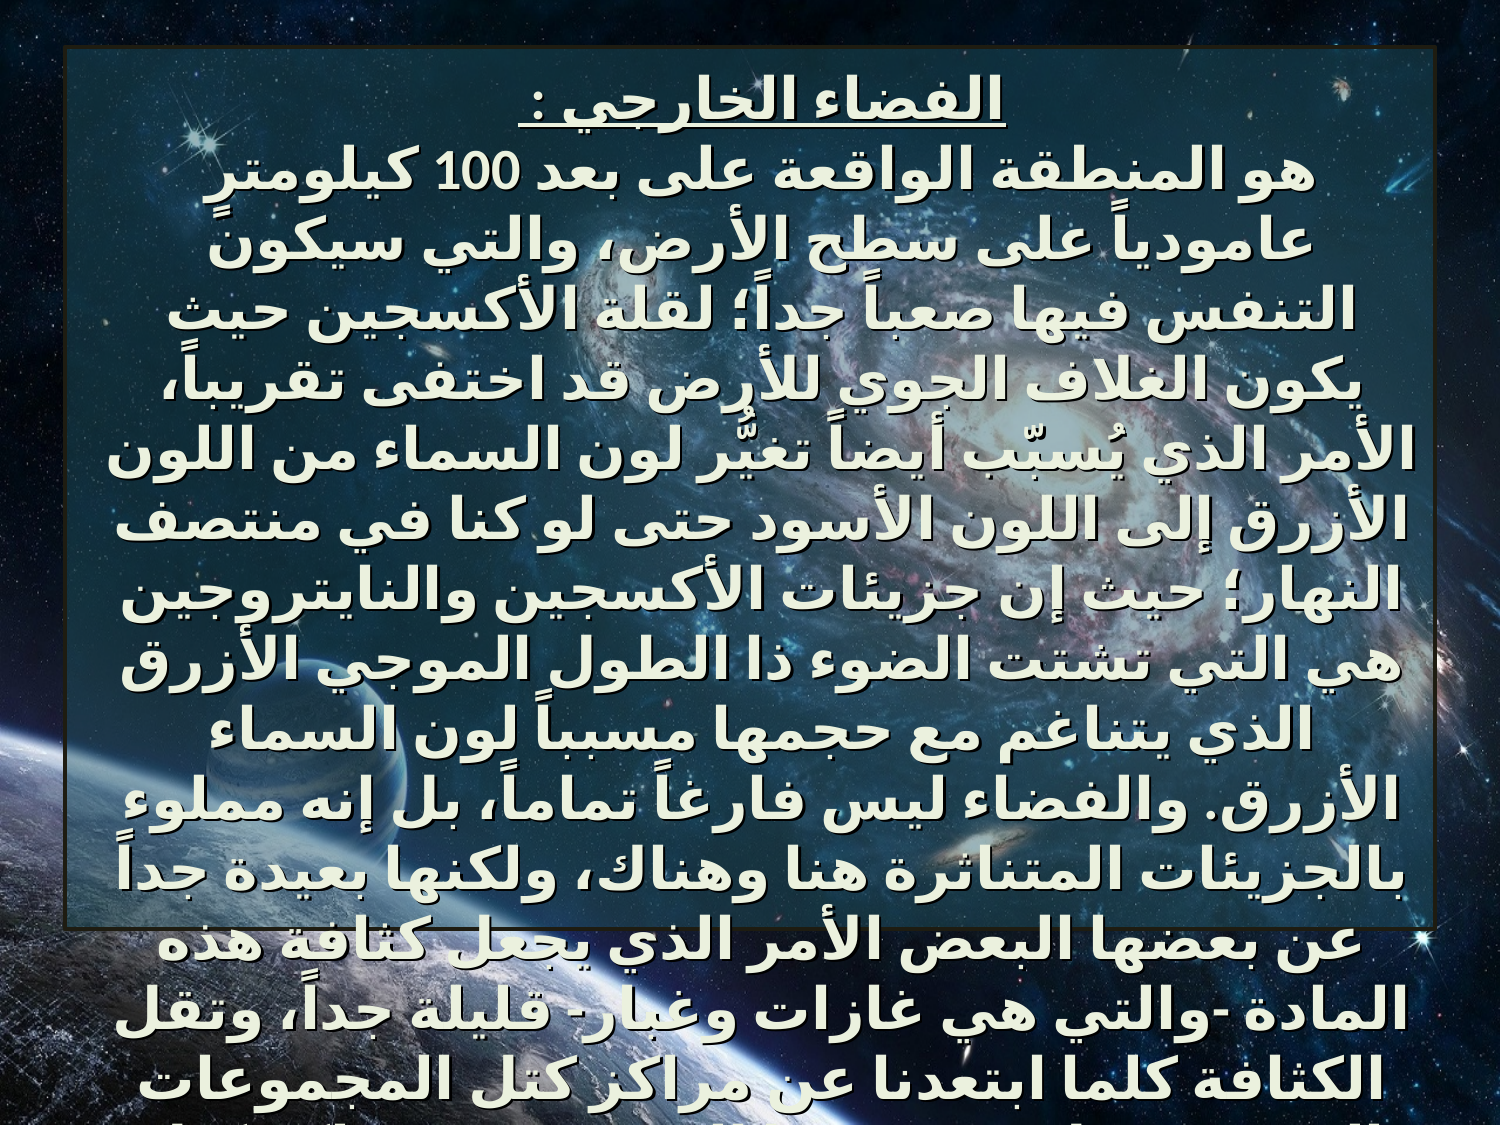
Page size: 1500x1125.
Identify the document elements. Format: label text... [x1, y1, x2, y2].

text_box الفضاء الخارجي : هو المنطقة الواقعة على بعد 100 كيلومترٍ عامودياً على سطح الأرض، والتي سيكون التنفس فيها صعباً جداً؛ لقلة الأكسجين حيث يكون الغلاف الجوي للأرض قد اختفى تقريباً، الأمر الذي يُسبّب أيضاً تغيُّر لون السماء من اللون الأزرق إلى اللون الأسود حتى لو كنا في منتصف النهار؛ حيث إن جزيئات الأكسجين والنايتروجين هي التي تشتت الضوء ذا الطول الموجي الأزرق الذي يتناغم مع حجمها مسبباً لون السماء الأزرق. والفضاء ليس فارغاً تماماً، بل إنه مملوء بالجزيئات المتناثرة هنا وهناك، ولكنها بعيدة جداً عن بعضها البعض الأمر الذي يجعل كثافة هذه المادة -والتي هي غازات وغبار- قليلة جداً، وتقل الكثافة كلما ابتعدنا عن مراكز كتل المجموعات النجمية -مثل مجموعتنا الشمسية- ومراكز كتل المجرات [88, 54, 1435, 1125]
text_box [65, 47, 1435, 929]
